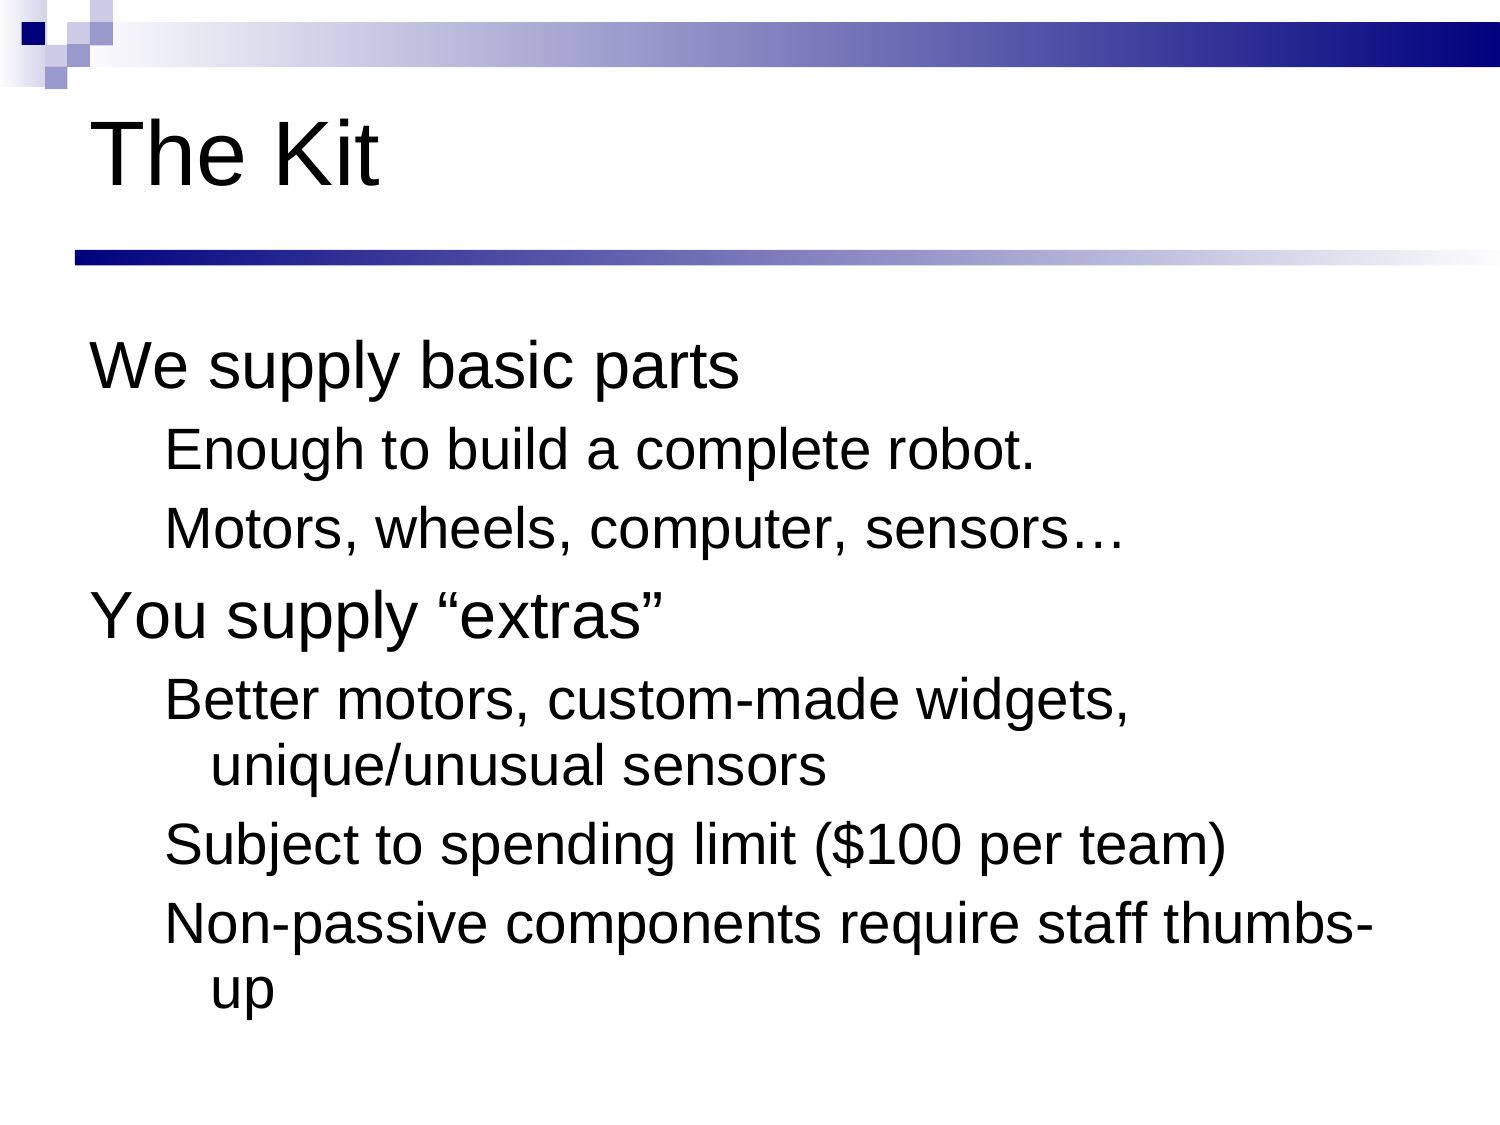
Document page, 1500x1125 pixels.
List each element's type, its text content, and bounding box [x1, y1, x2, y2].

title The Kit [75, 75, 1426, 238]
list We supply basic parts Enough to build a complete robot. Motors, wheels, computer, sensors… You supply “extras” Better motors, custom-made widgets, unique/unusual sensors Subject to spending limit ($100 per team) Non-passive components require staff thumbs-up [75, 324, 1426, 1051]
